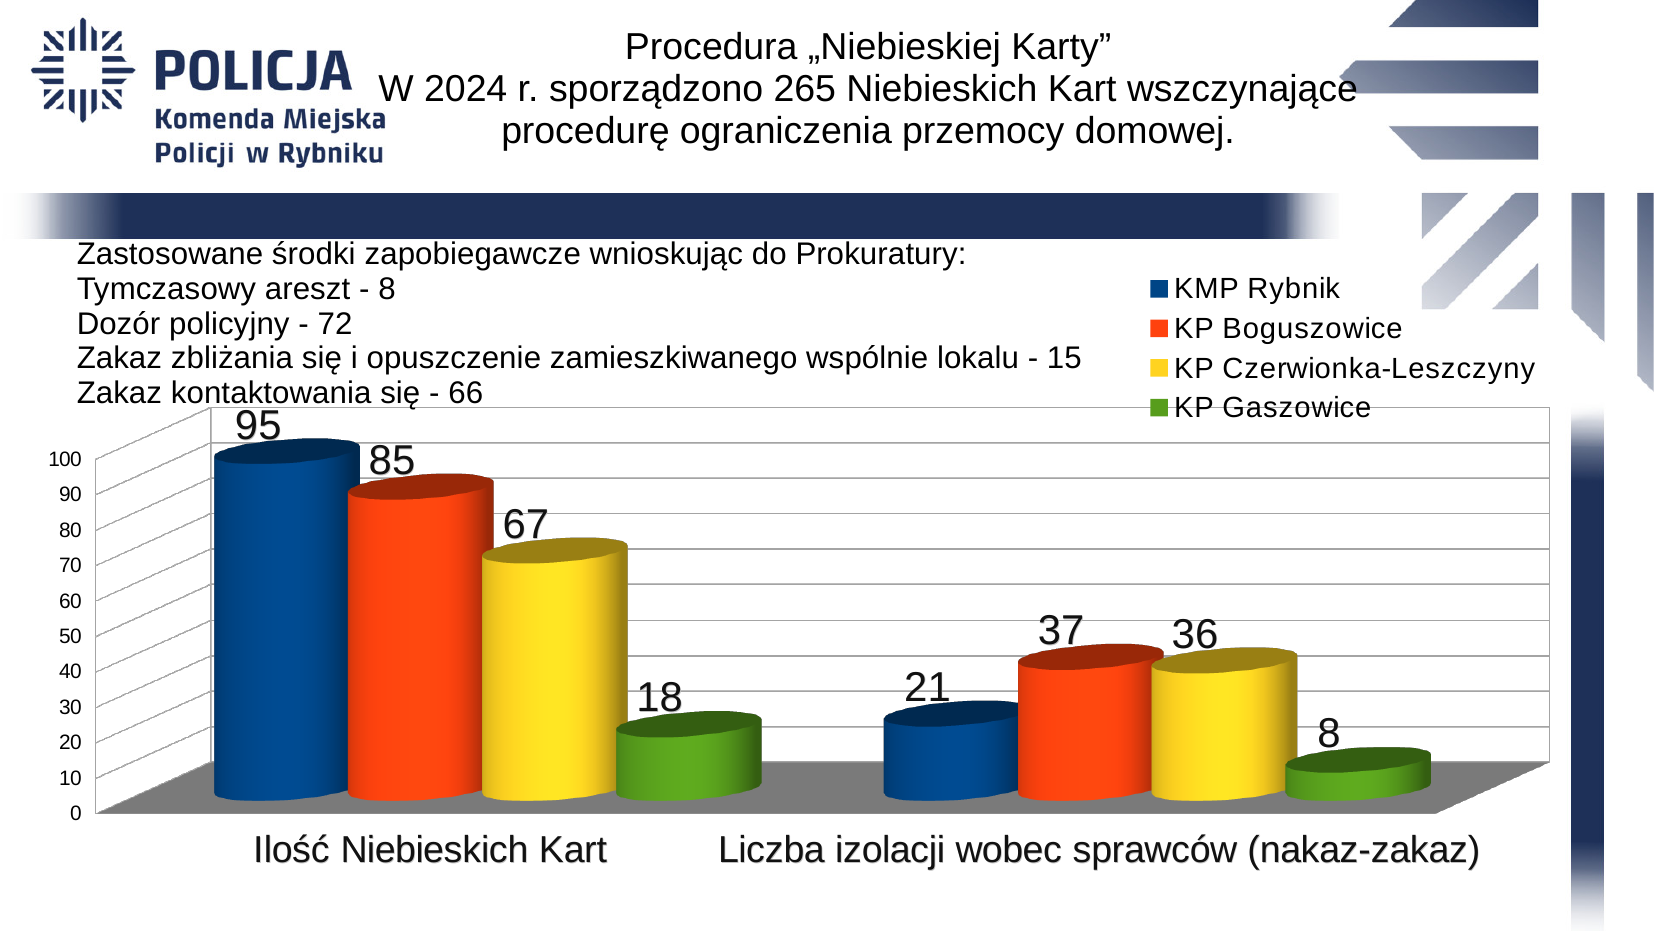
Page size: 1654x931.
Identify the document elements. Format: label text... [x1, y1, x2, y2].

chart [13, 265, 1555, 878]
title Procedura „Niebieskiej Karty” W 2024 r. sporządzono 265 Niebieskich Kart wszczynające procedurę ograniczenia przemocy domowej. [171, 0, 1565, 178]
picture [0, 0, 1654, 931]
subtitle Zastosowane środki zapobiegawcze wnioskując do Prokuratury: Tymczasowy areszt - 8 Dozór policyjny - 72 Zakaz zbliżania się i opuszczenie zamieszkiwanego wspólnie lokalu - 15 Zakaz kontaktowania się - 66 [76, 236, 1565, 418]
